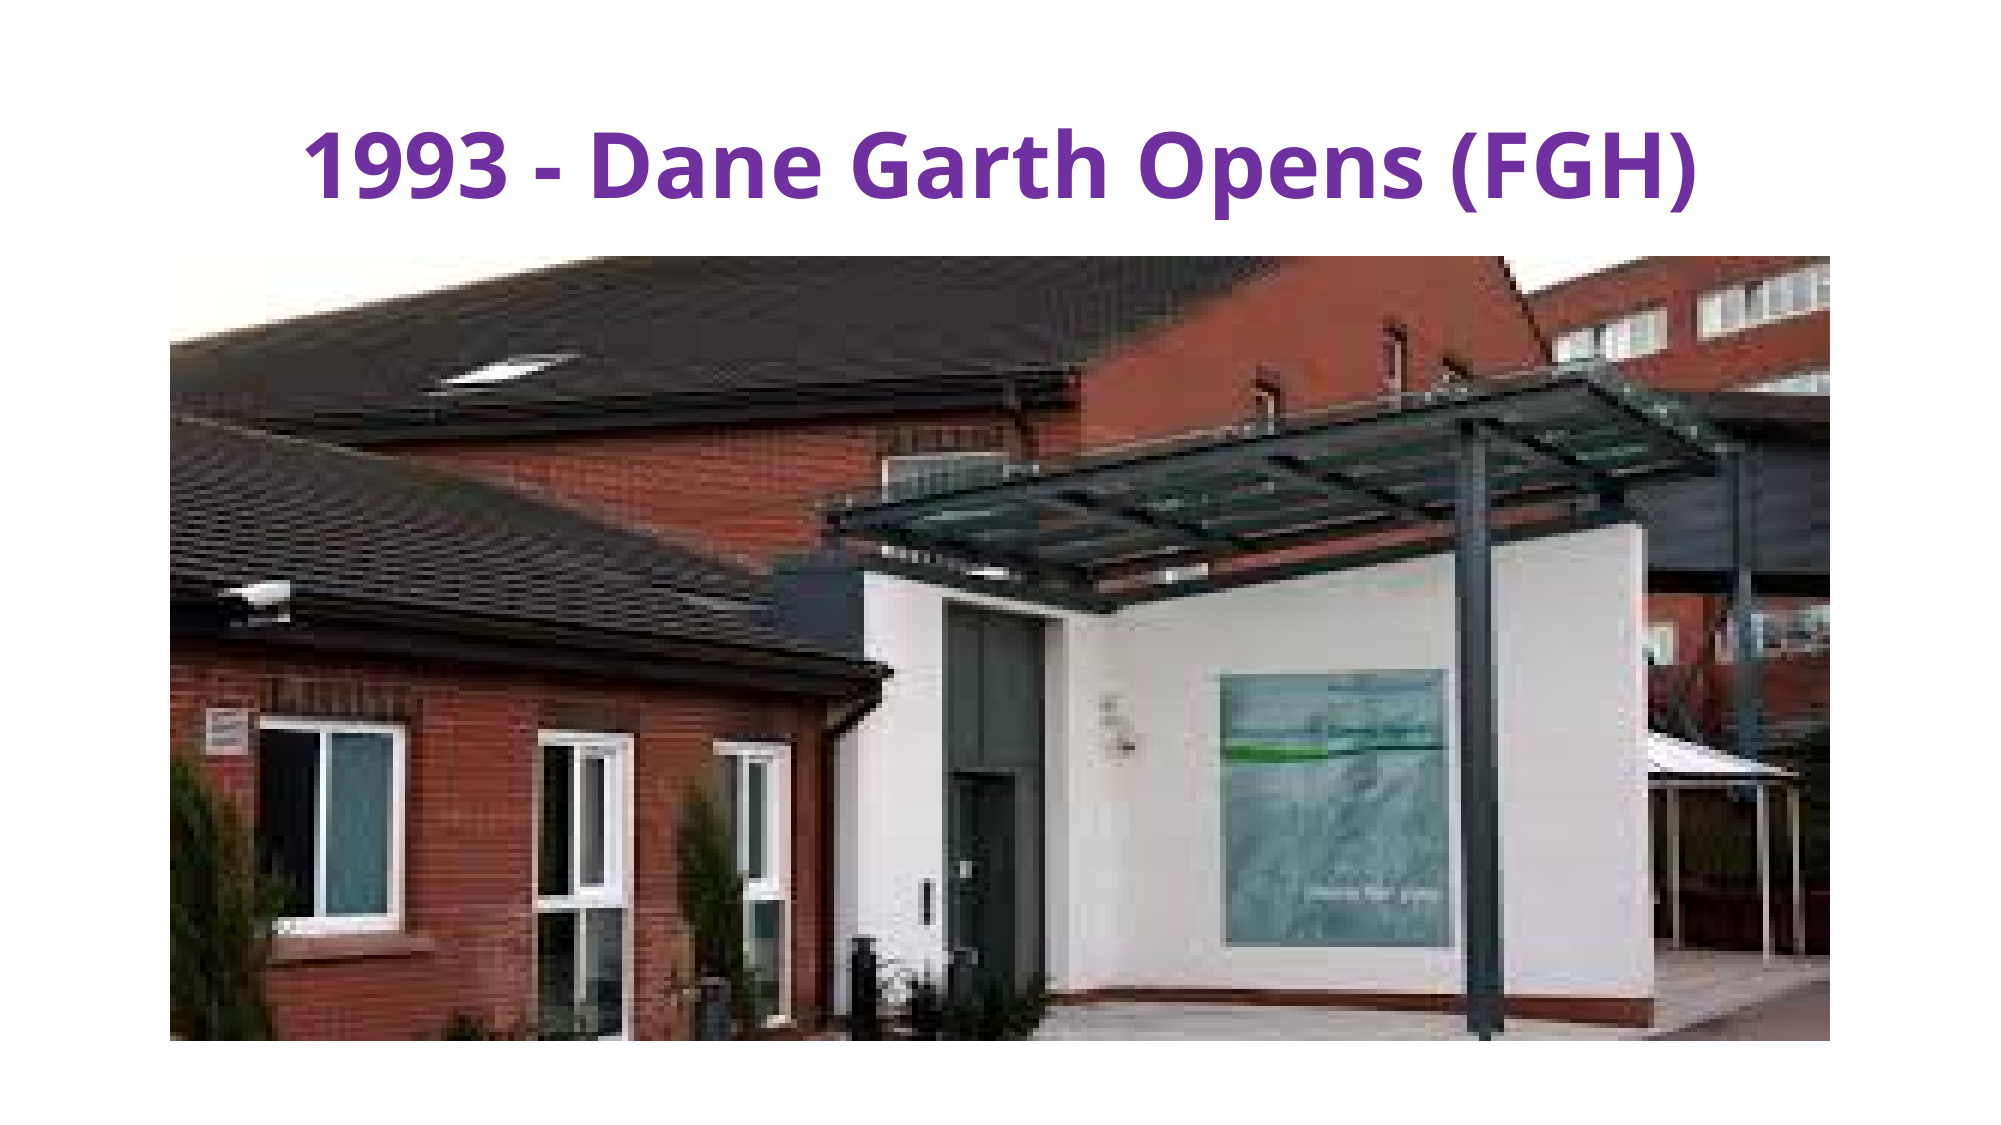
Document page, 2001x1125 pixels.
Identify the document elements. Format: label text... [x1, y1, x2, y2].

picture [170, 278, 1830, 1041]
title 1993 - Dane Garth Opens (FGH) [137, 59, 1863, 278]
